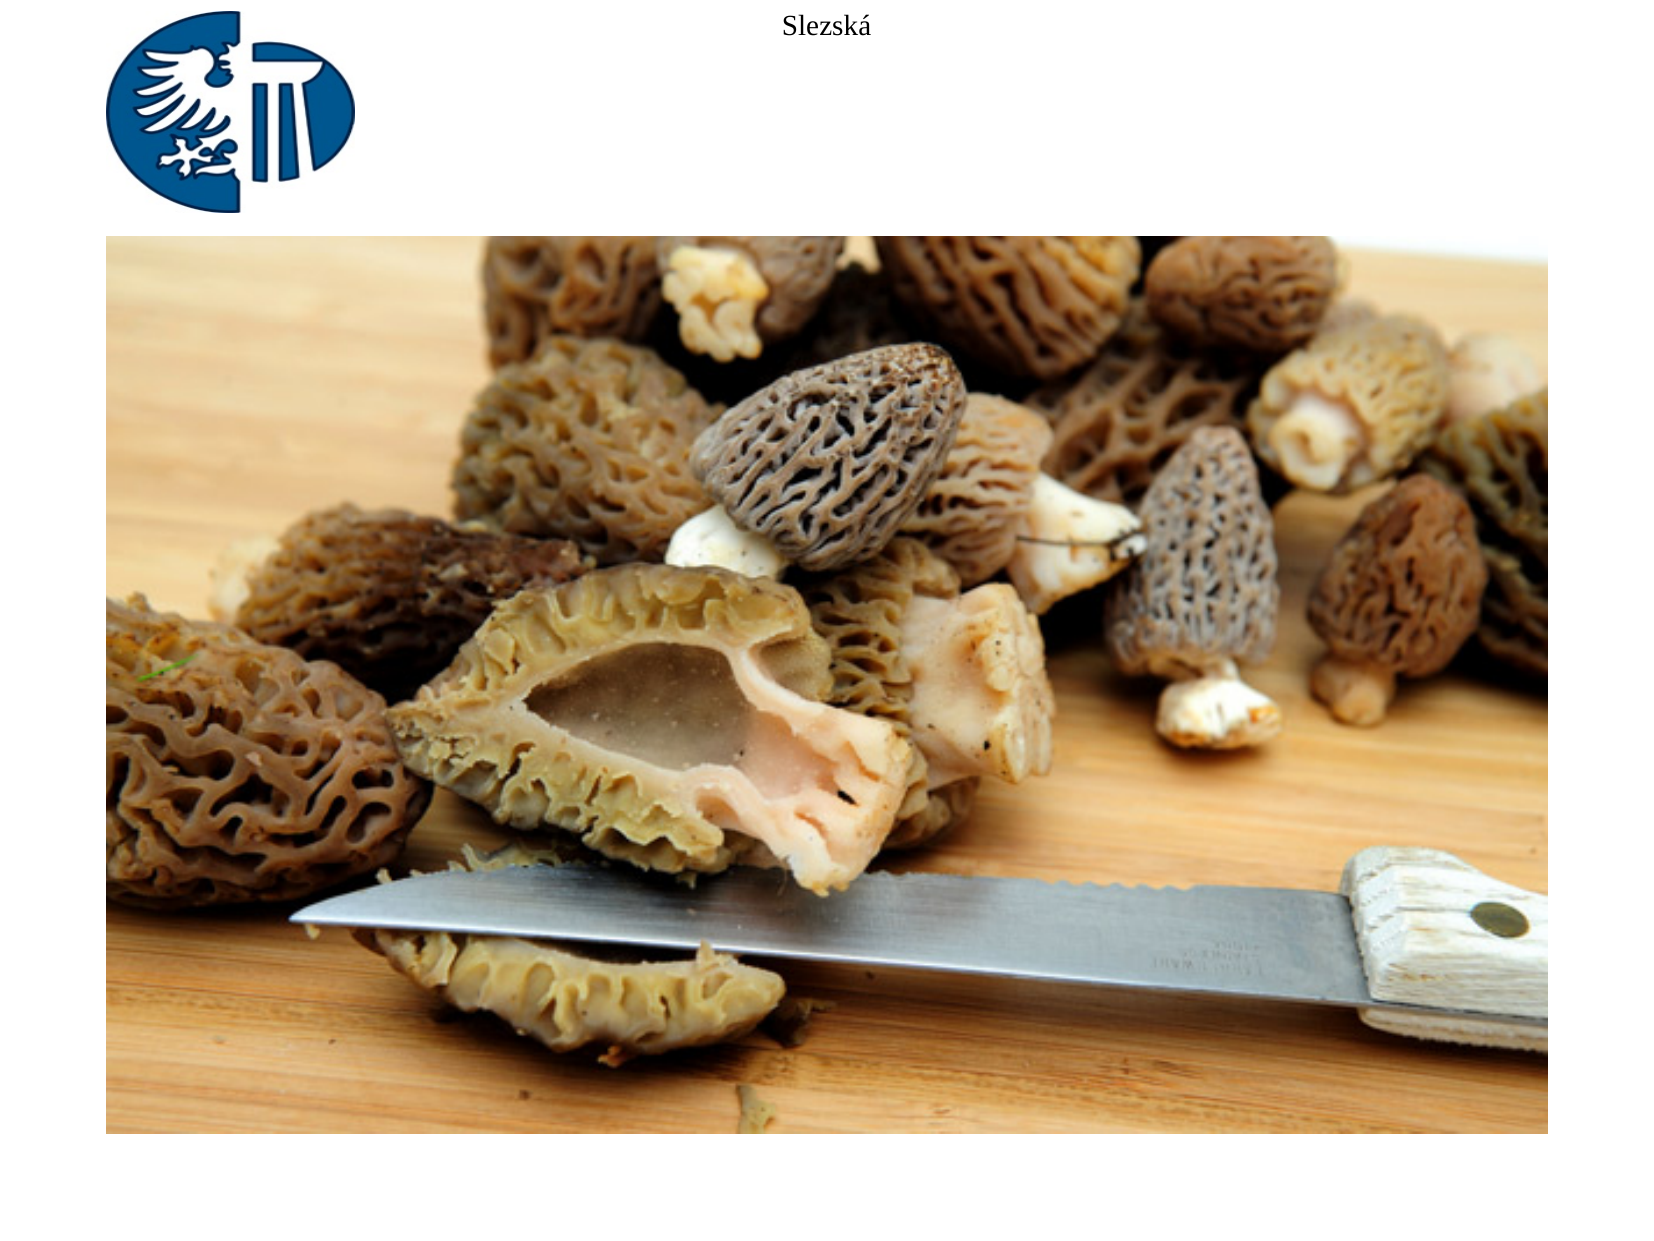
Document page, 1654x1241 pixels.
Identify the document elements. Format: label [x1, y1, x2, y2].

picture [106, 236, 1548, 1134]
picture [106, 11, 355, 213]
